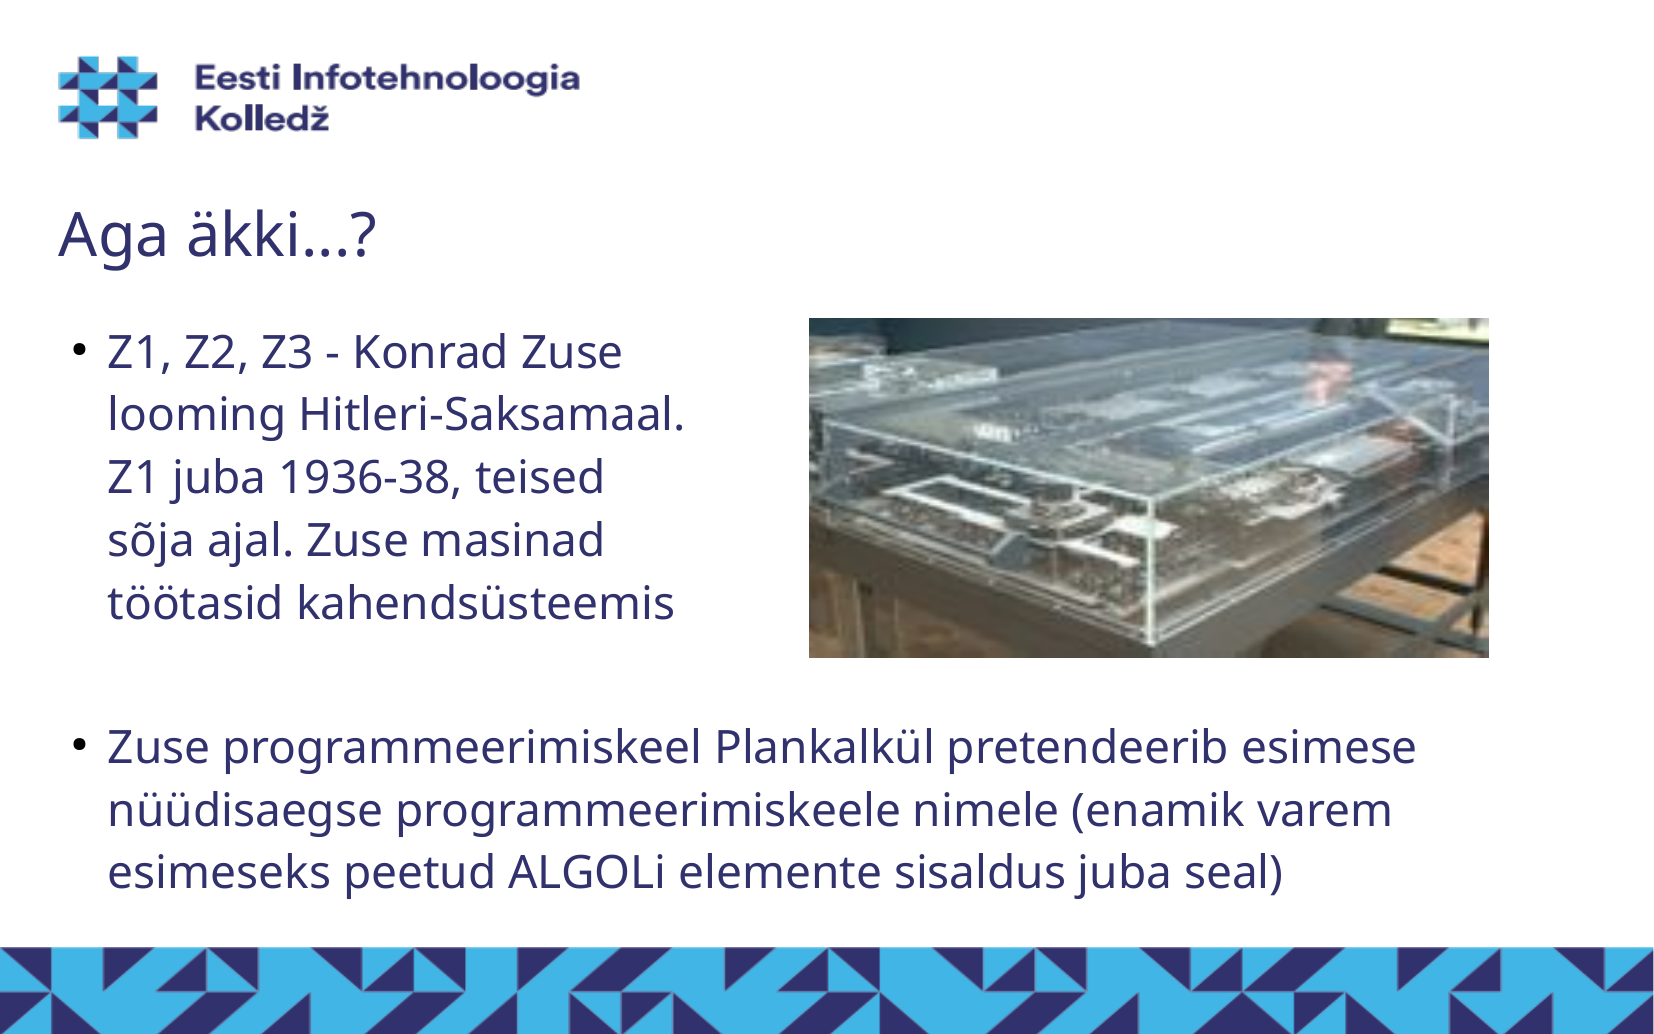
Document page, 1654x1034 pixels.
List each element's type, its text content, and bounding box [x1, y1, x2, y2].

list Z1, Z2, Z3 - Konrad Zuse looming Hitleri-Saksamaal. Z1 juba 1936-38, teised sõja ajal. Zuse masinad töötasid kahendsüsteemis Zuse programmeerimiskeel Plankalkül pretendeerib esimese nüüdisaegse programmeerimiskeele nimele (enamik varem esimeseks peetud ALGOLi elemente sisaldus juba seal) [59, 318, 1489, 910]
title Aga äkki...? [59, 158, 1489, 308]
